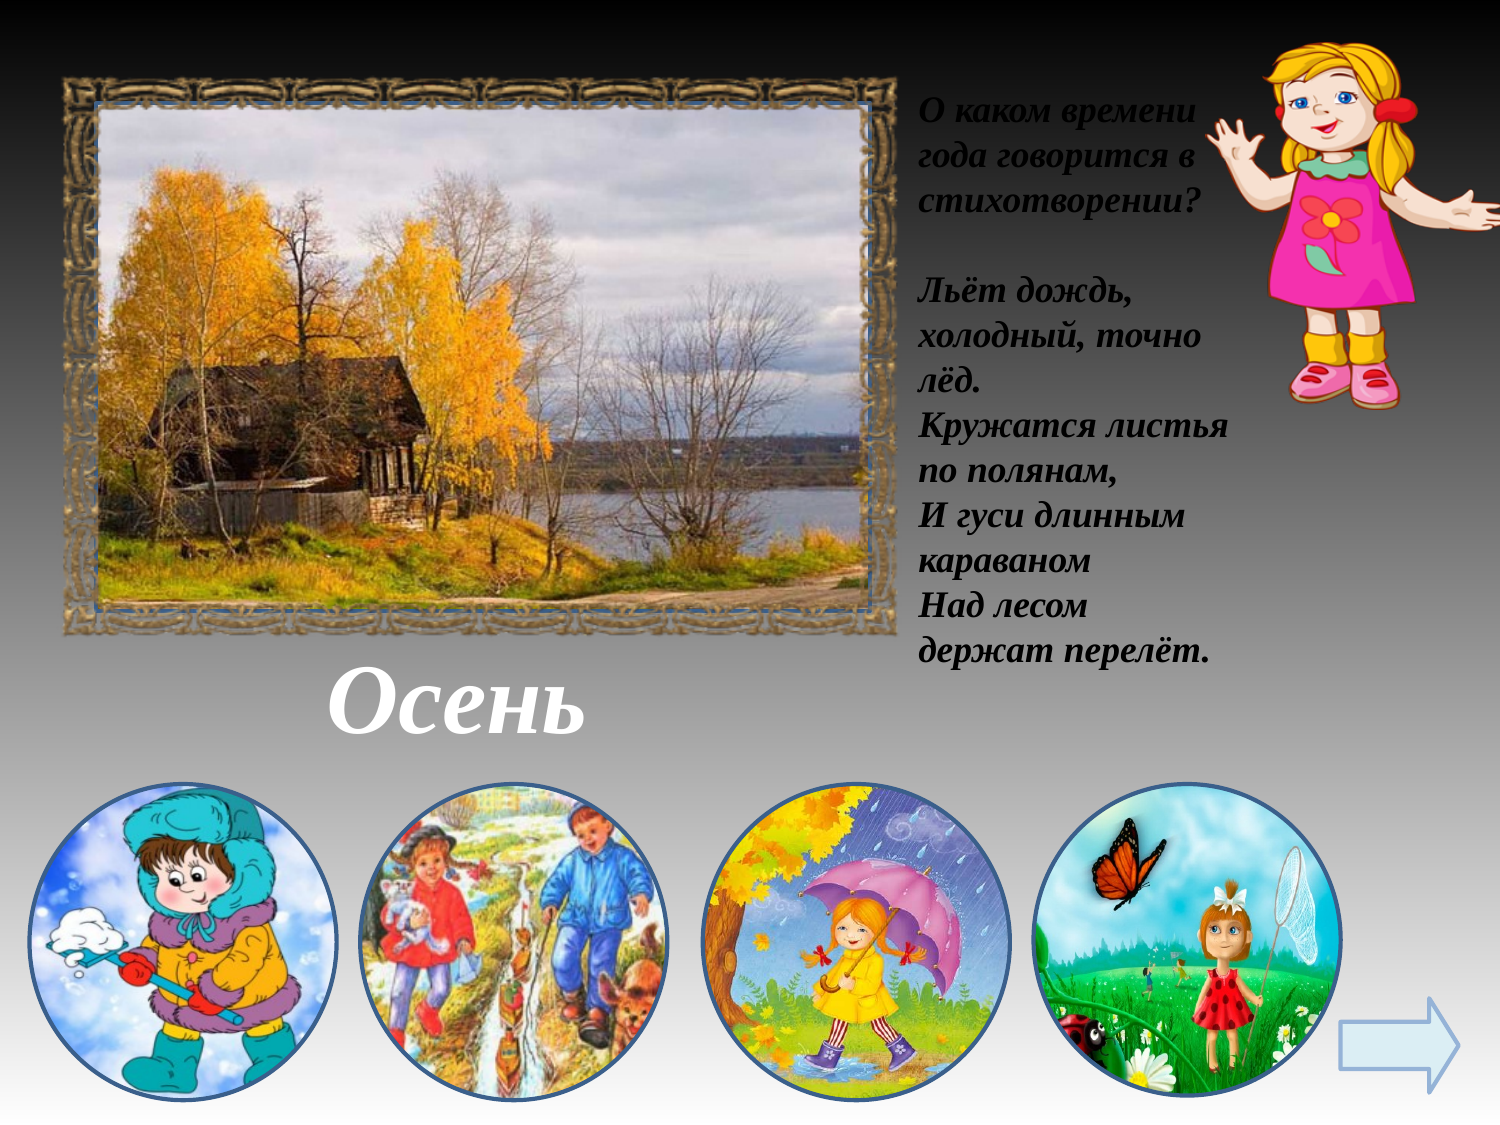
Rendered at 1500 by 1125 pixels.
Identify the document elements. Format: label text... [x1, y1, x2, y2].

text_box [702, 784, 1010, 1101]
text_box [360, 784, 668, 1101]
picture [1205, 42, 1500, 410]
text_box [29, 784, 337, 1101]
picture [40, 54, 927, 669]
text_box [1340, 998, 1459, 1093]
text_box Осень [344, 672, 381, 729]
text_box Осень [112, 668, 703, 764]
text_box [1033, 784, 1341, 1096]
text_box О каком времени года говорится в стихотворении? Льёт дождь, холодный, точно лёд. Кружатся листья по полянам, И гуси длинным караваном Над лесом держат перелёт. [903, 78, 1247, 678]
